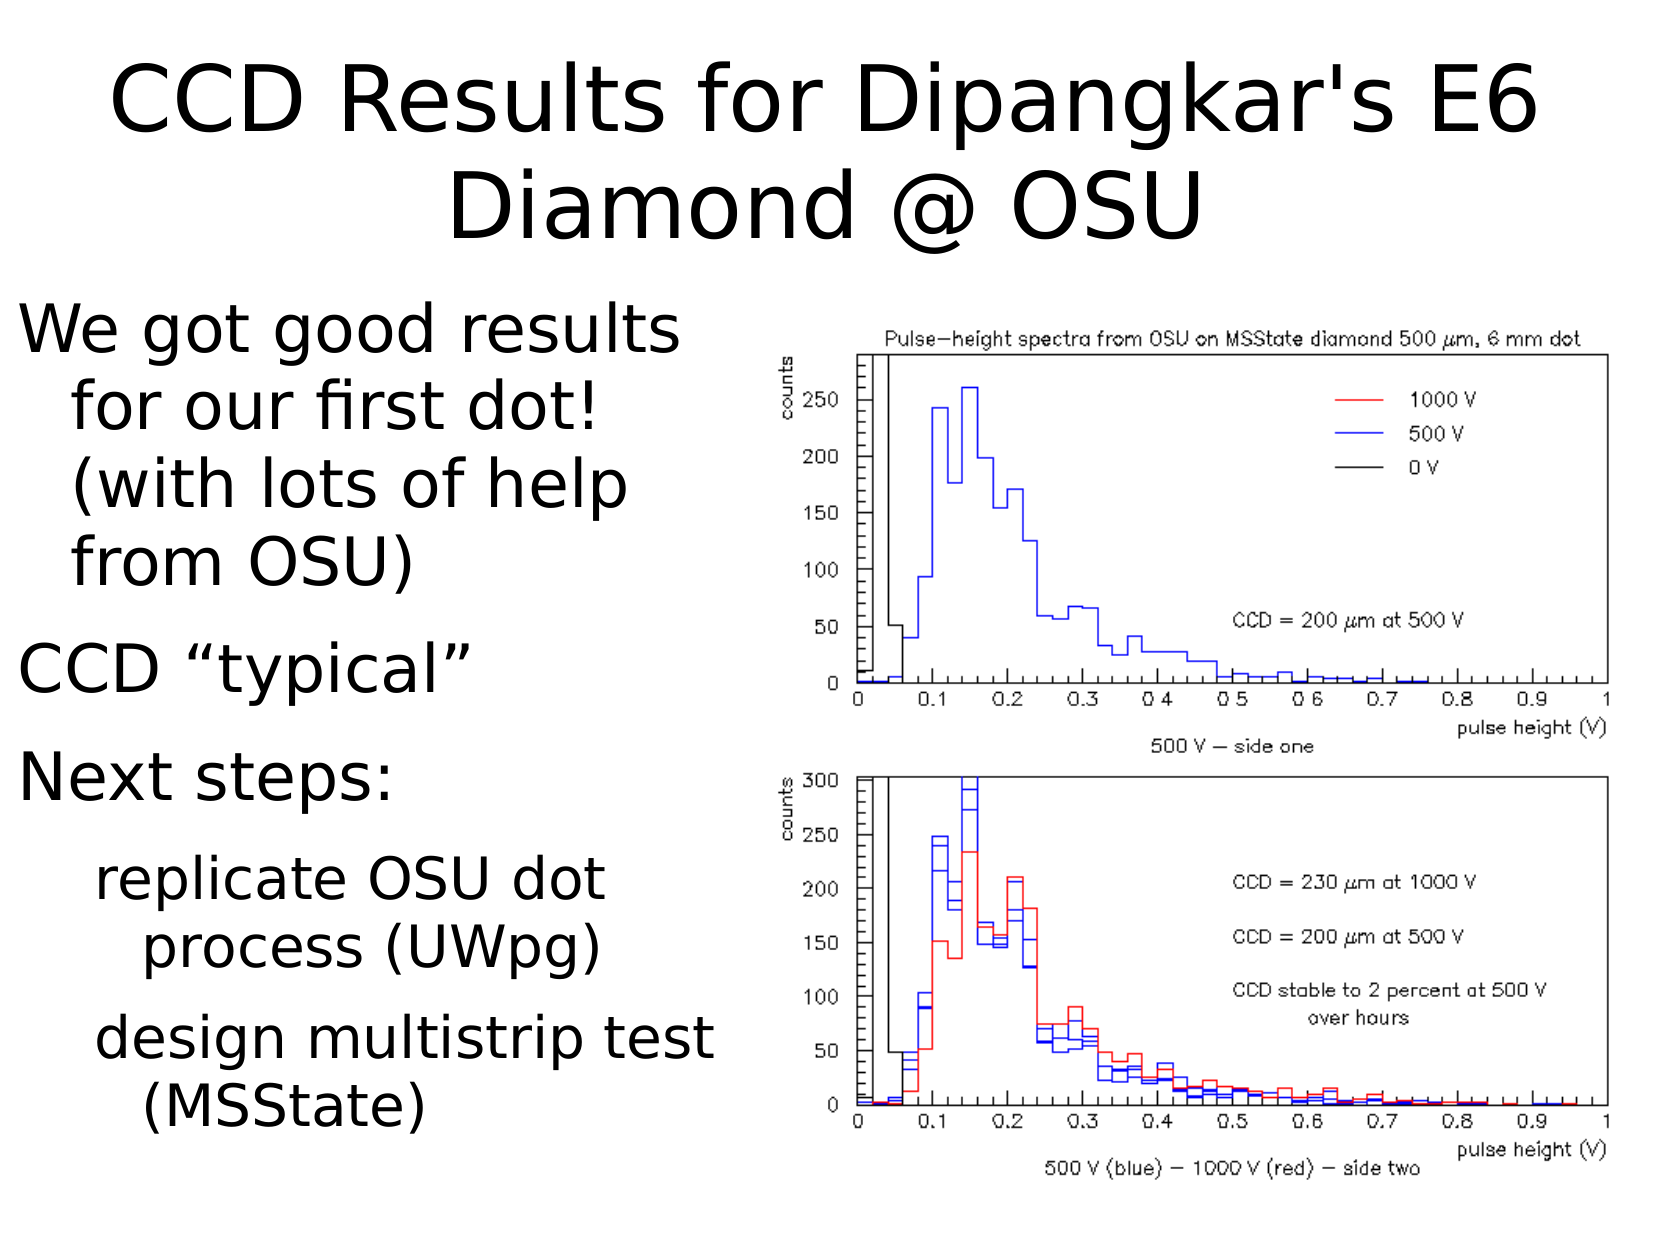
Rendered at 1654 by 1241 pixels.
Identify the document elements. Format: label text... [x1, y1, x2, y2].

title CCD Results for Dipangkar's E6 Diamond @ OSU [82, 45, 1571, 261]
list We got good results for our first dot! (with lots of help from OSU) CCD “typical” Next steps: replicate OSU dot process (UWpg) design multistrip test (MSState) [0, 290, 766, 1141]
picture [766, 265, 1648, 1194]
